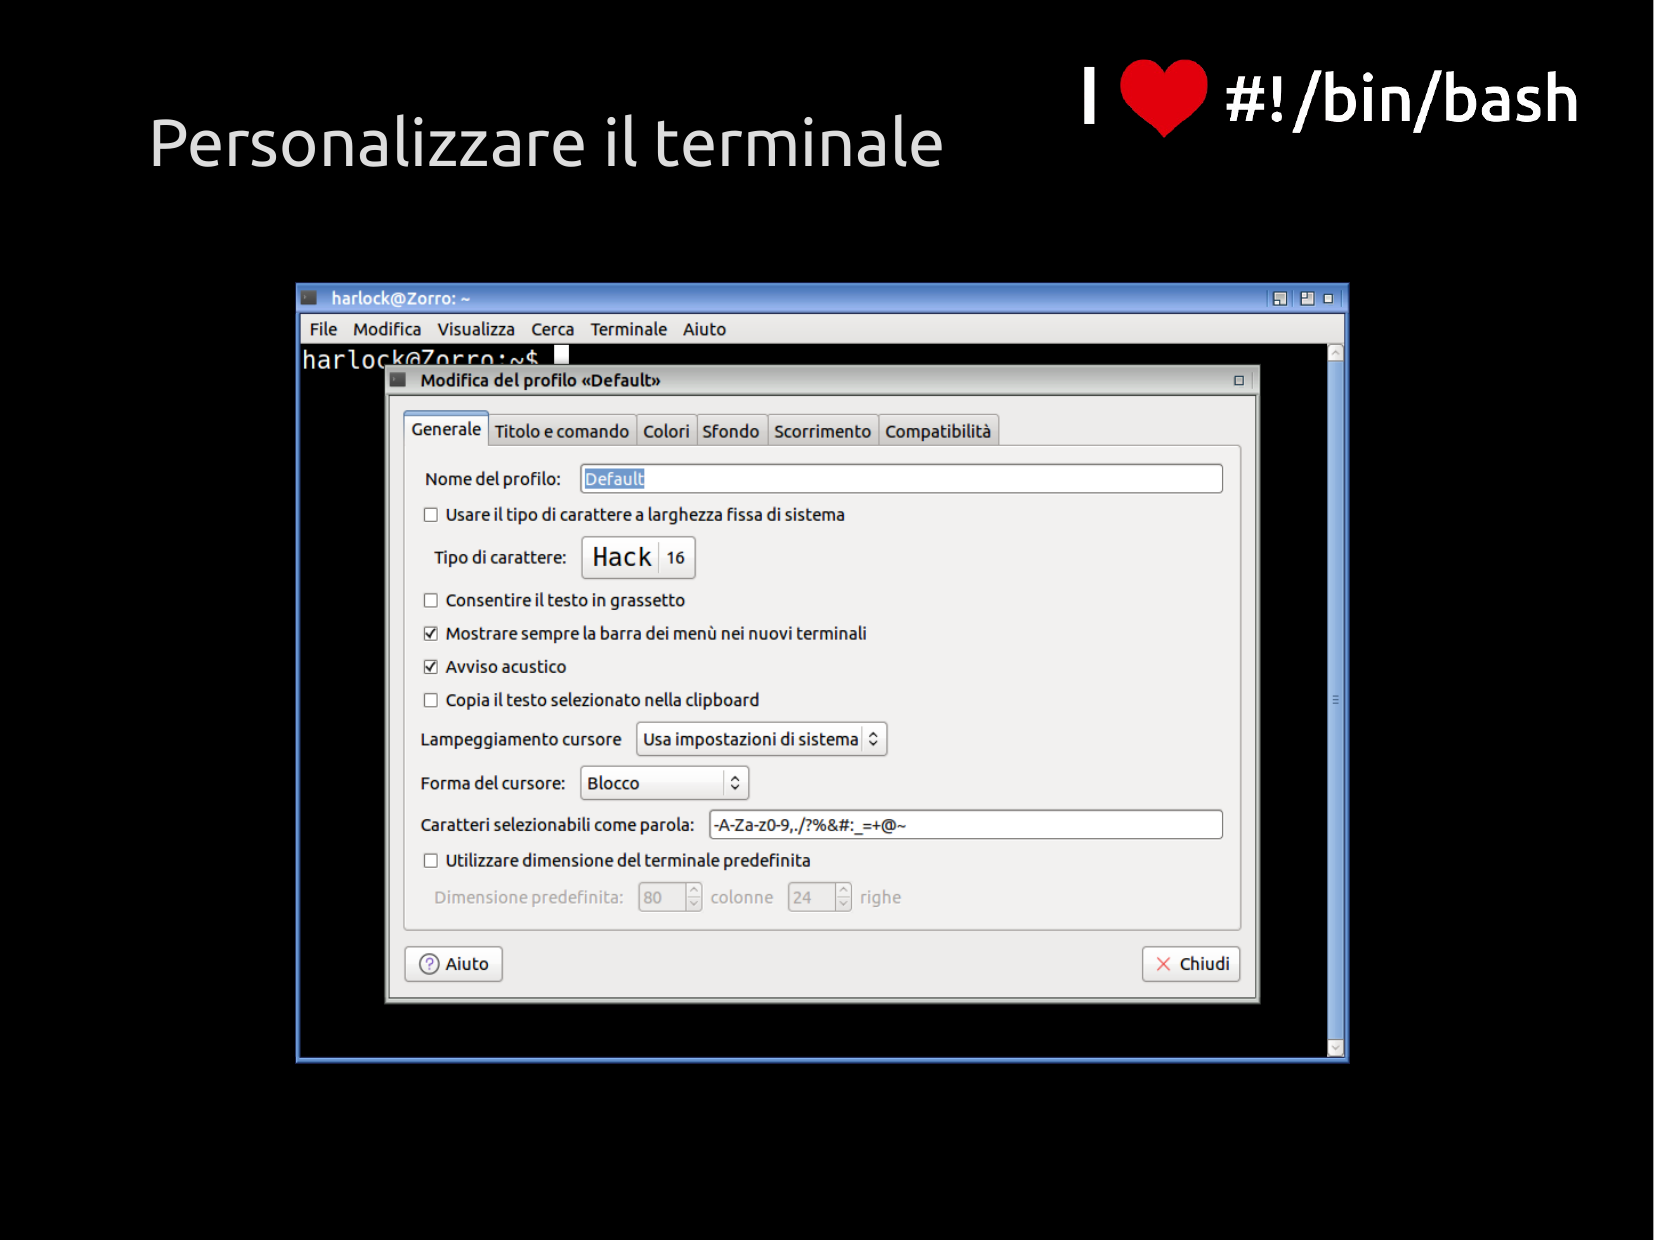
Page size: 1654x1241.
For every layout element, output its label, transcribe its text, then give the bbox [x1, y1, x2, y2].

picture [1064, 45, 1595, 154]
text_box Personalizzare il terminale [133, 96, 962, 205]
picture [295, 282, 1350, 1064]
